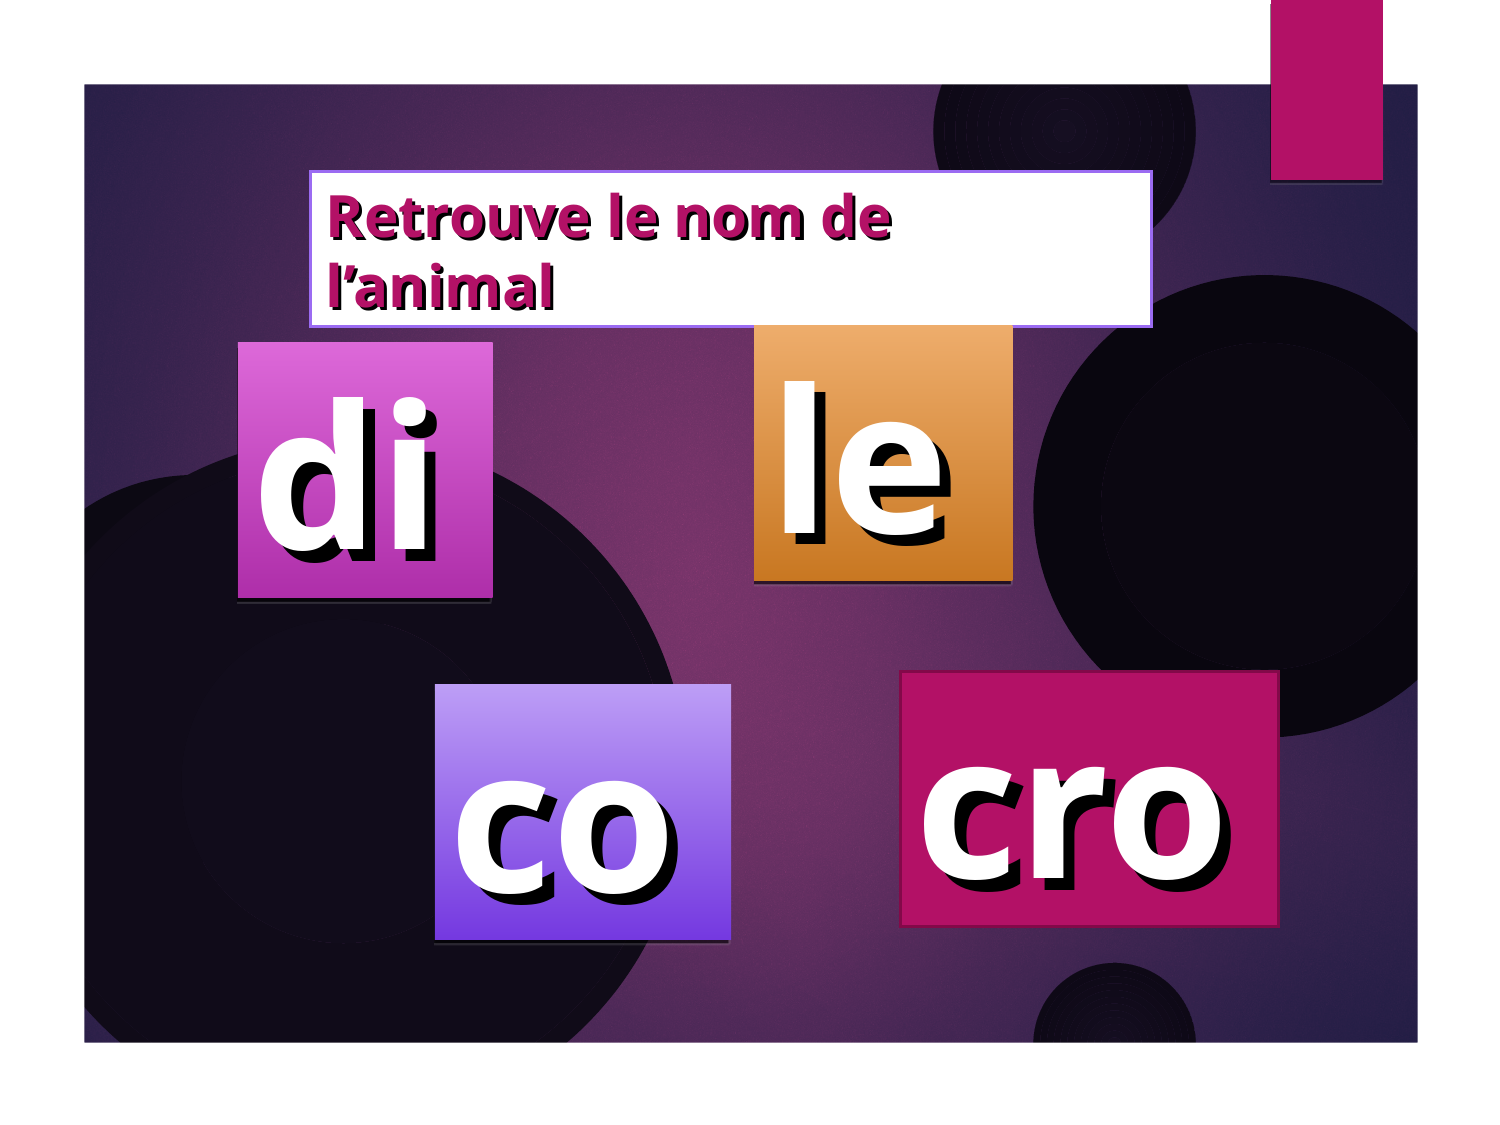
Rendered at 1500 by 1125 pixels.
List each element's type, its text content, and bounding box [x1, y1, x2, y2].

text_box co [435, 685, 731, 940]
text_box Retrouve le nom de l’animal [311, 172, 1151, 327]
text_box di [238, 342, 492, 597]
text_box le [754, 326, 1012, 581]
text_box cro [901, 671, 1278, 927]
